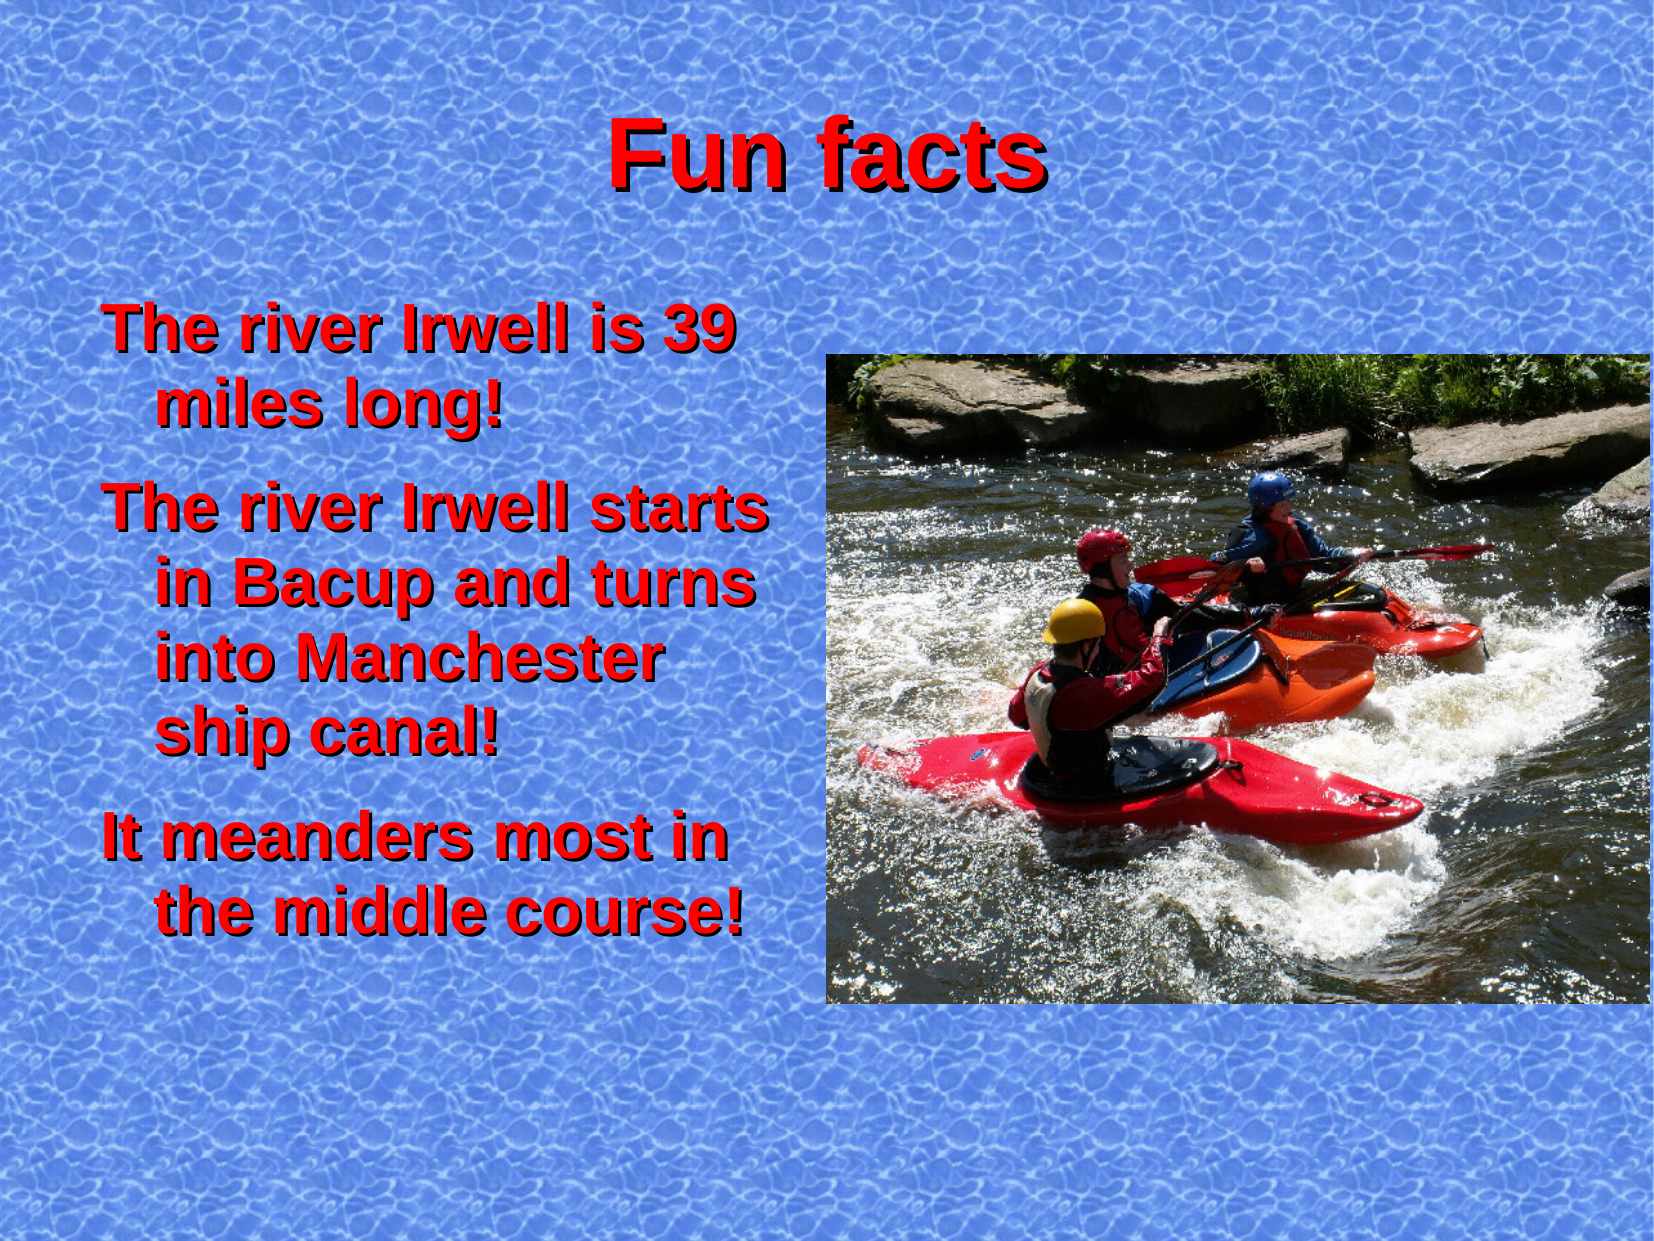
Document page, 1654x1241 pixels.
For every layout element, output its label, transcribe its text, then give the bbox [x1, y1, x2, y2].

title Fun facts [82, 49, 1571, 257]
picture [0, 0, 1654, 1241]
list The river Irwell is 39 miles long! The river Irwell starts in Bacup and turns into Manchester ship canal! It meanders most in the middle course! [82, 290, 809, 1109]
